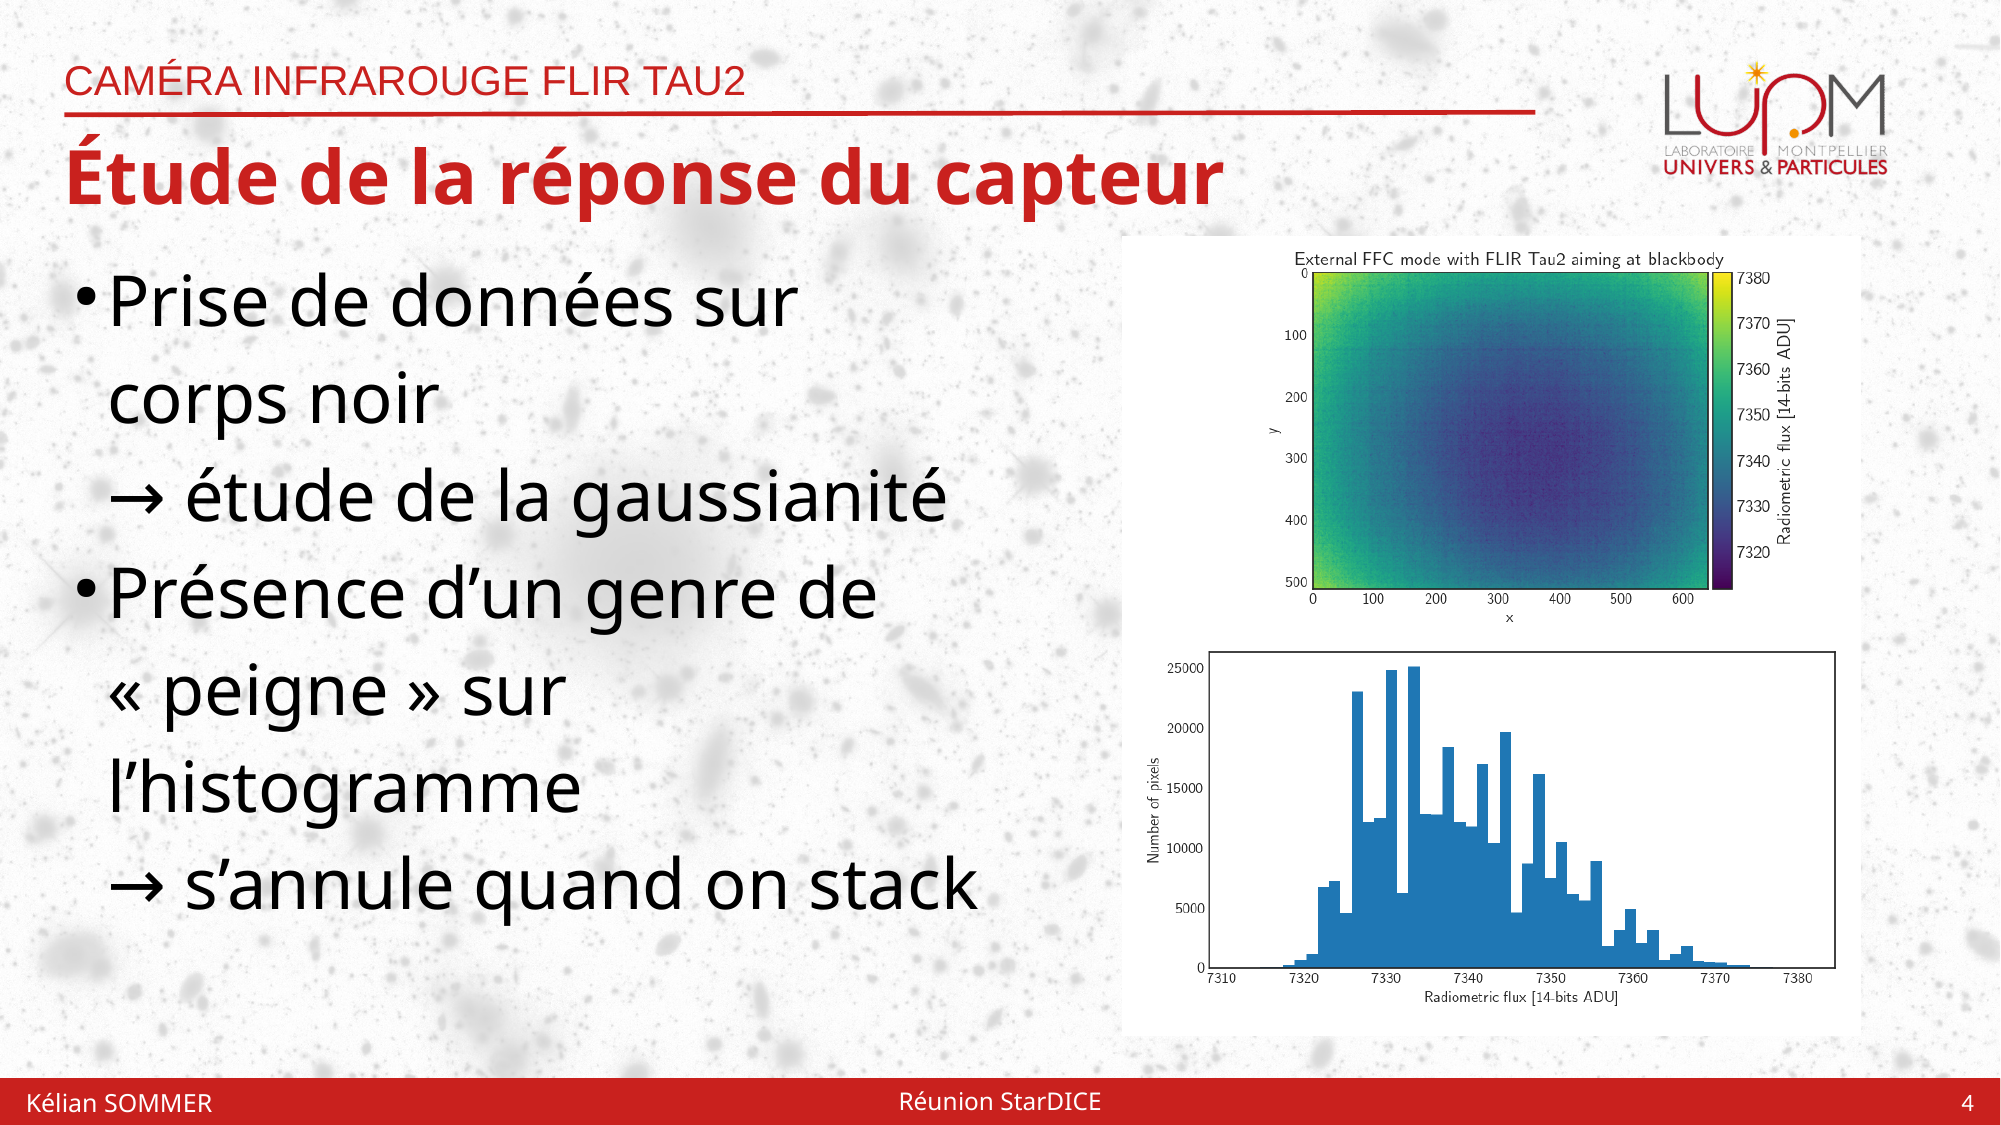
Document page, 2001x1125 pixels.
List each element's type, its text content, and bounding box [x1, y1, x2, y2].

text_box [1990, 1078, 2001, 1125]
text_box CAMÉRA INFRAROUGE FLIR TAU2 [49, 46, 1542, 112]
slide_number <numéro> [1742, 1071, 1990, 1125]
text_box Réunion StarDICE [819, 1082, 1181, 1124]
text_box Kélian SOMMER [10, 1083, 638, 1125]
picture [1122, 236, 1861, 1036]
text_box [0, 1078, 1742, 1125]
picture [1660, 53, 1890, 181]
text_box Prise de données sur corps noir → étude de la gaussianité Présence d’un genre de « peigne » sur l’histogramme → s’annule quand on stack [59, 236, 1004, 1004]
title Étude de la réponse du capteur [48, 71, 1775, 290]
